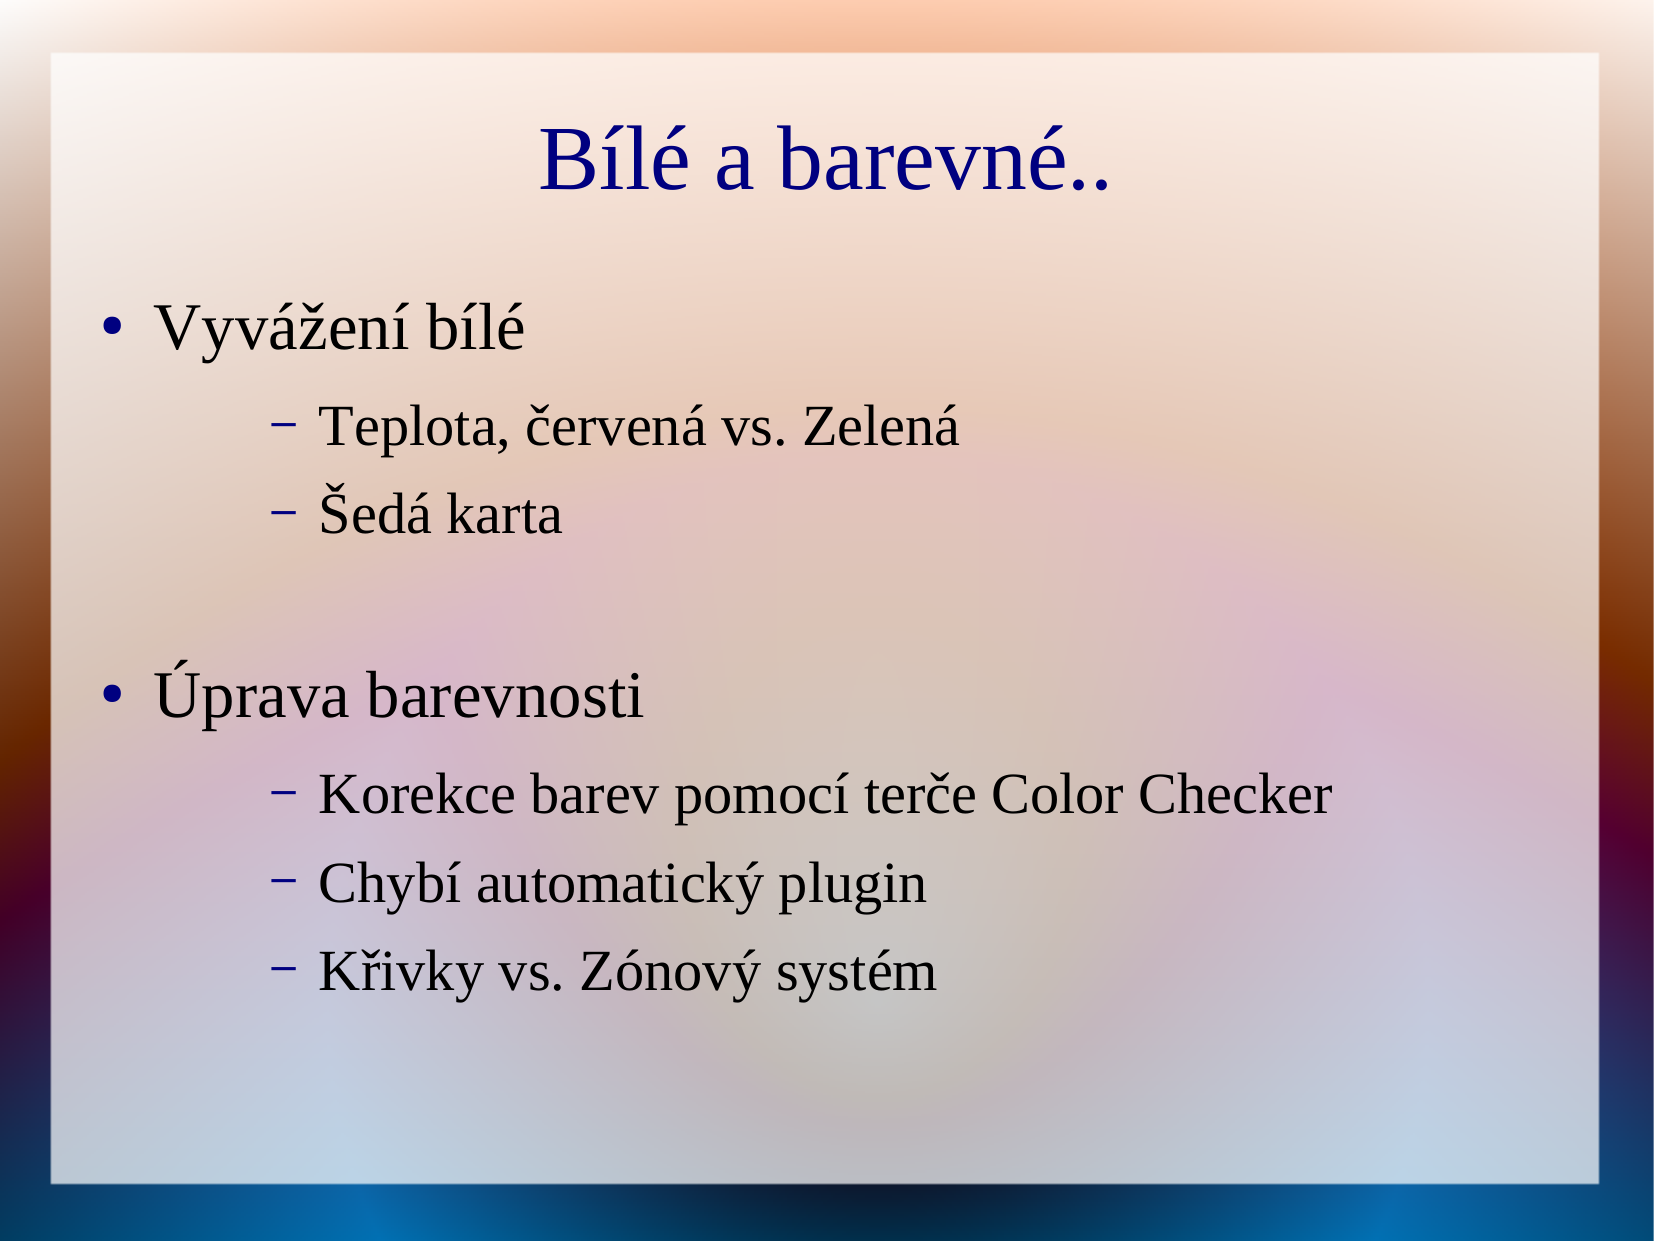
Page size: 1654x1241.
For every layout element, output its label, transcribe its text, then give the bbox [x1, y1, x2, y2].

title Bílé a barevné.. [82, 62, 1571, 256]
picture [0, 0, 1654, 1241]
list Vyvážení bílé Teplota, červená vs. Zelená Šedá karta Úprava barevnosti Korekce barev pomocí terče Color Checker Chybí automatický plugin Křivky vs. Zónový systém [82, 290, 1571, 1094]
